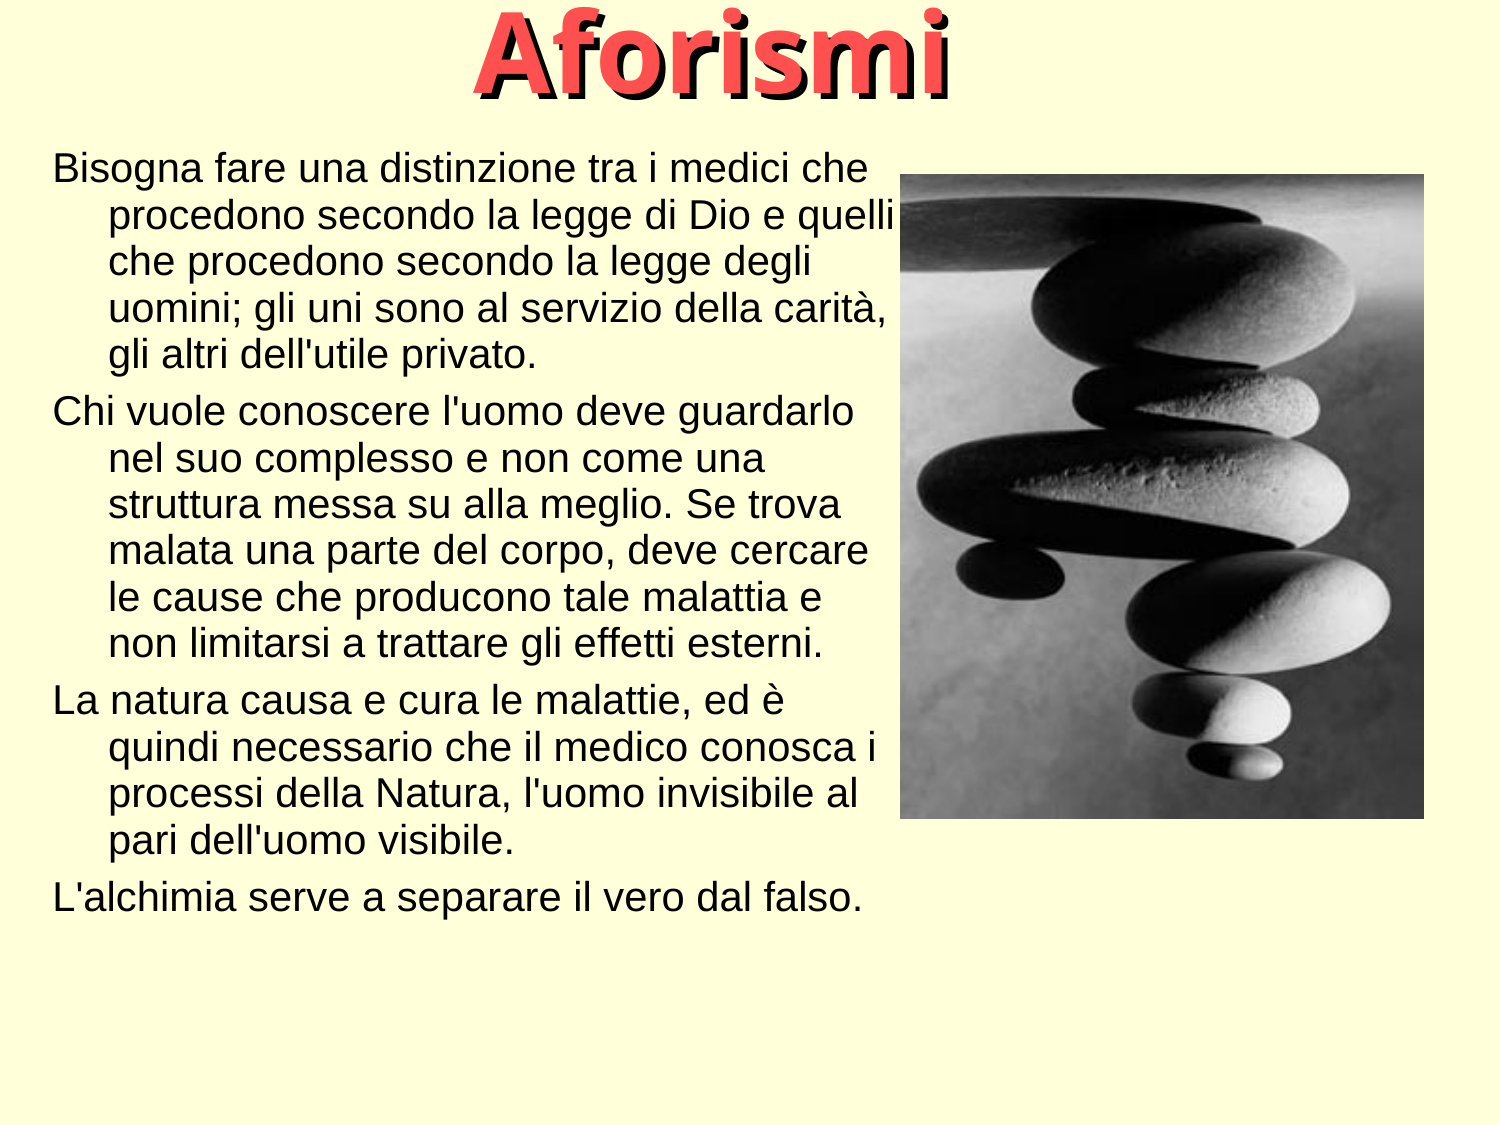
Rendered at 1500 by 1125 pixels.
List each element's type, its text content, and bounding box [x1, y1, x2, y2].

picture [900, 174, 1424, 819]
title Aforismi [37, 0, 1388, 151]
list Bisogna fare una distinzione tra i medici che procedono secondo la legge di Dio e quelli che procedono secondo la legge degli uomini; gli uni sono al servizio della carità, gli altri dell'utile privato. Chi vuole conoscere l'uomo deve guardarlo nel suo complesso e non come una struttura messa su alla meglio. Se trova malata una parte del corpo, deve cercare le cause che producono tale malattia e non limitarsi a trattare gli effetti esterni. La natura causa e cura le malattie, ed è quindi necessario che il medico conosca i processi della Natura, l'uomo invisibile al pari dell'uomo visibile. L'alchimia serve a separare il vero dal falso. [37, 137, 913, 1125]
